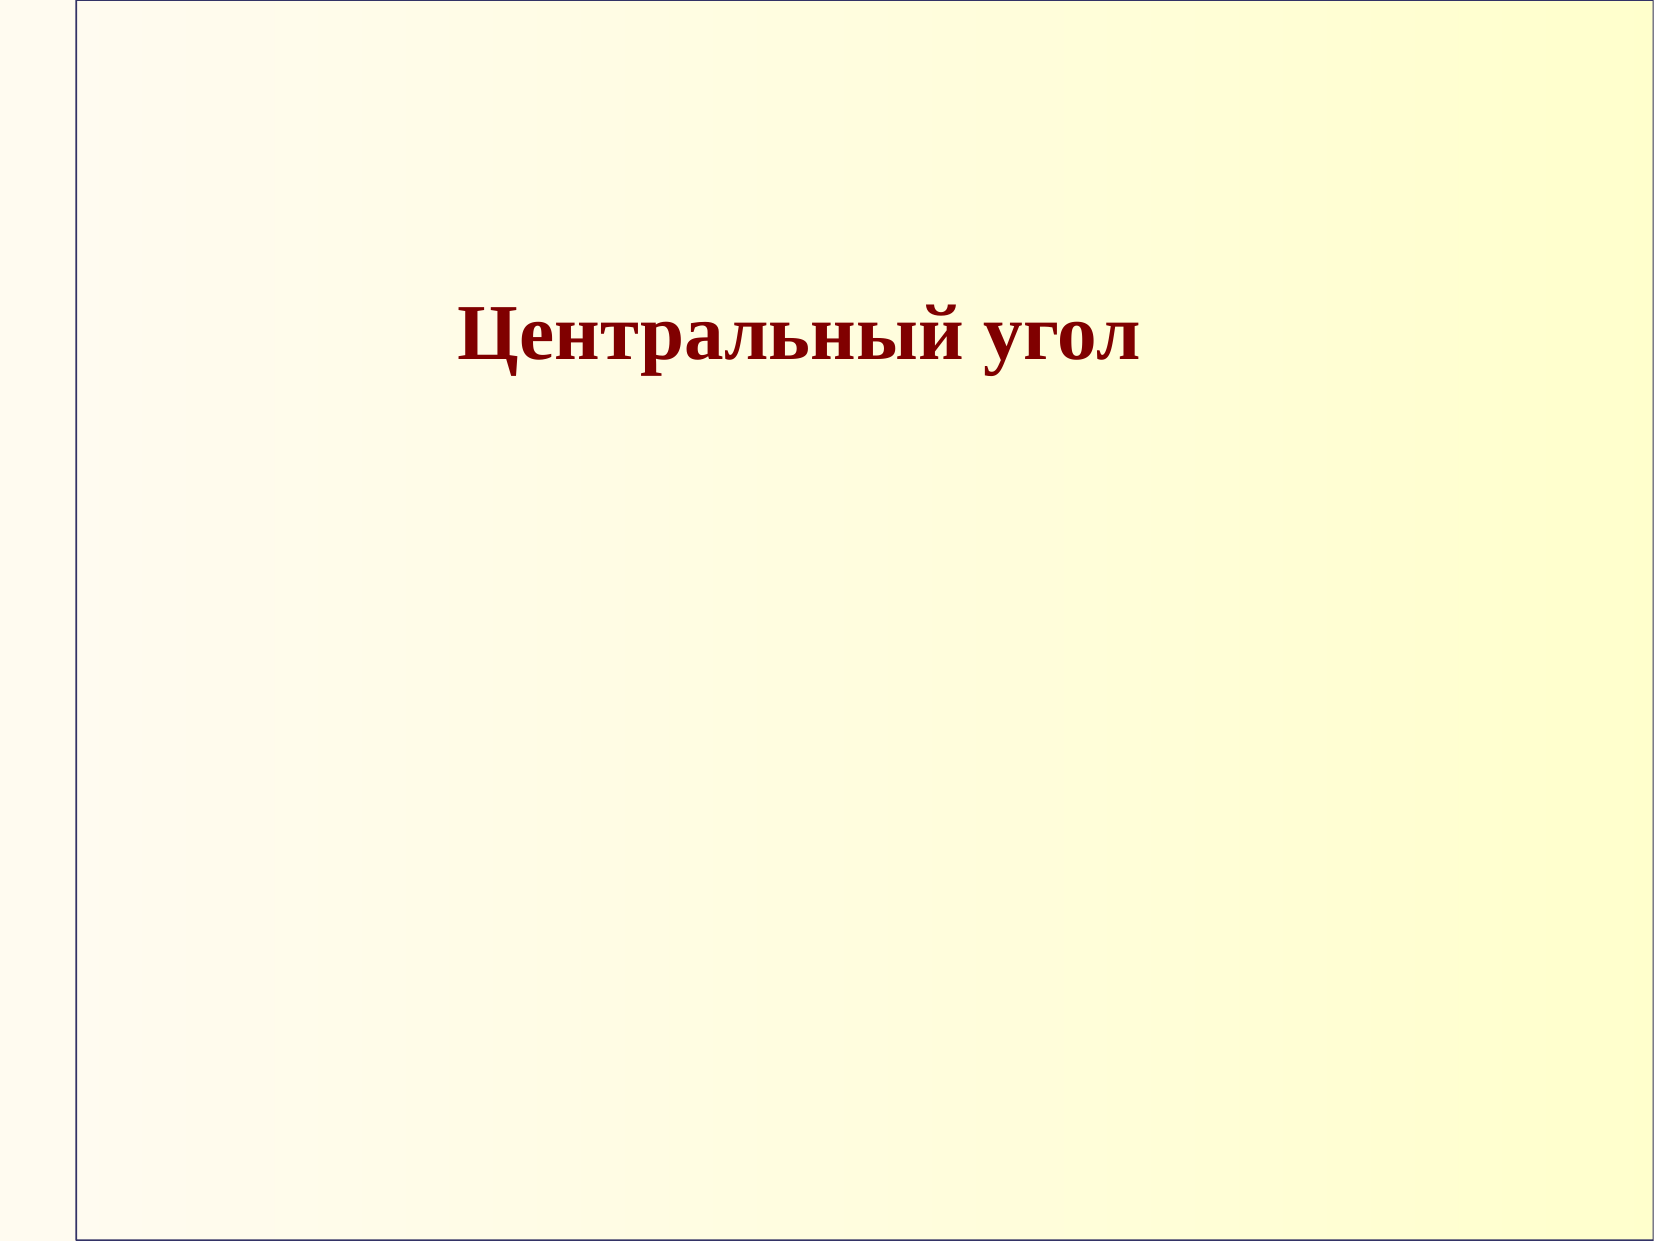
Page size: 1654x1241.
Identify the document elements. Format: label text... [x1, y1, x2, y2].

picture [0, 0, 75, 1241]
text_box Центральный угол [442, 281, 1157, 384]
